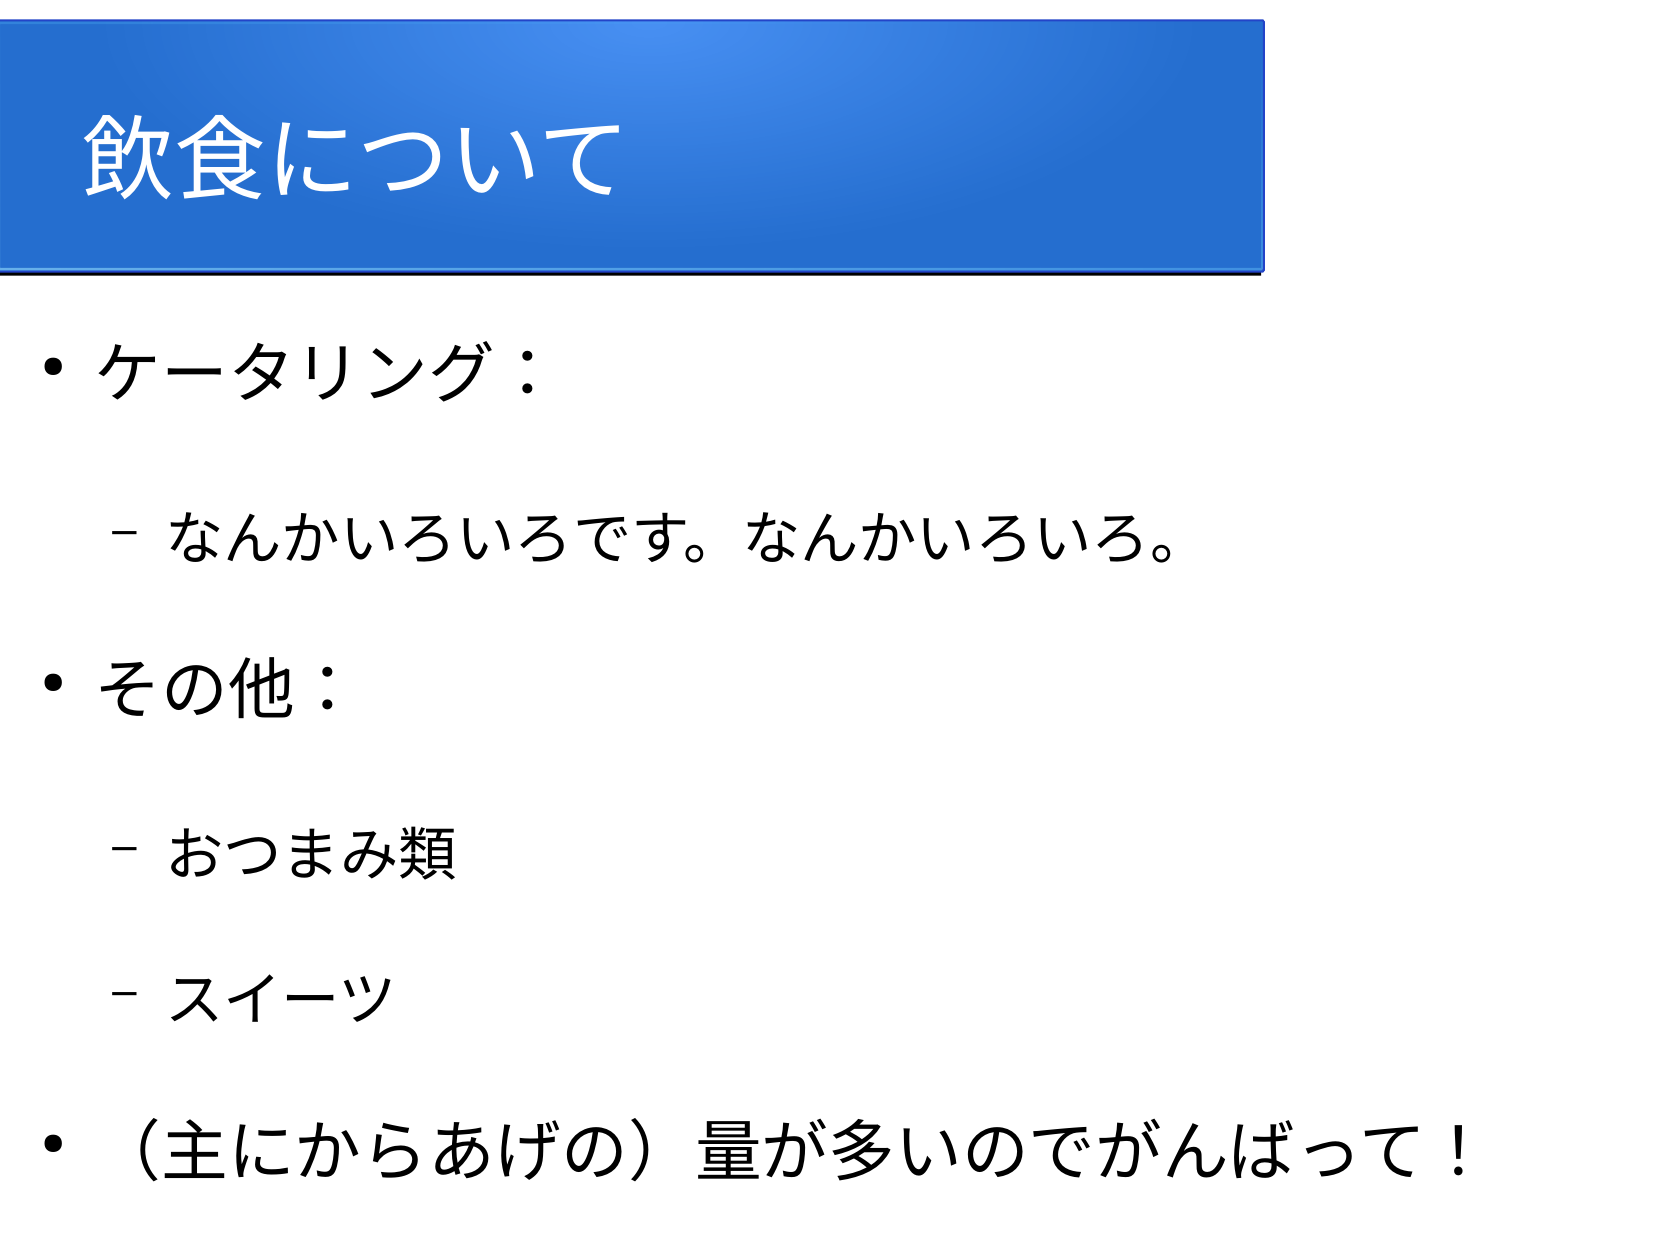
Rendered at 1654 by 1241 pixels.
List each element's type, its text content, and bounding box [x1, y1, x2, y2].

title 飲食について [82, 49, 1250, 257]
list ケータリング： なんかいろいろです。なんかいろいろ。 その他： おつまみ類 スイーツ （主にからあげの）量が多いのでがんばって！ [23, 319, 1642, 1229]
